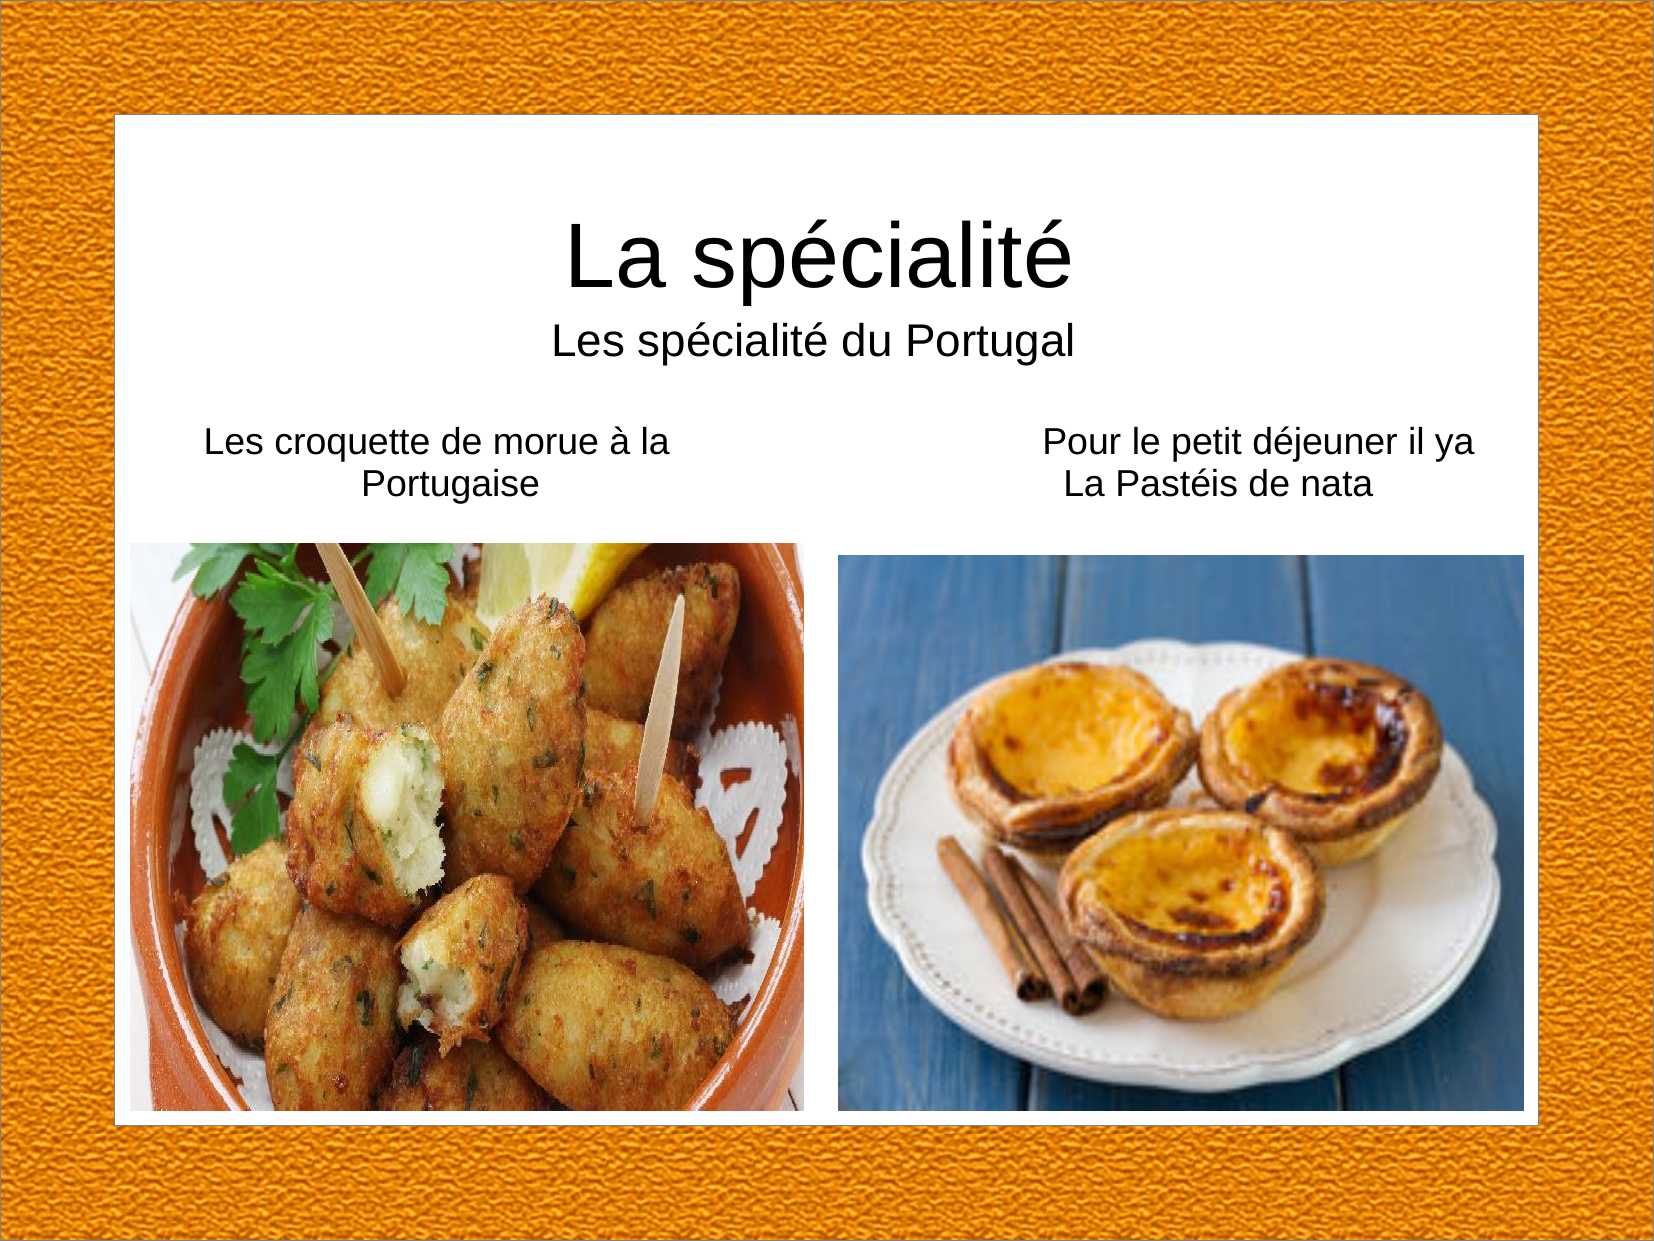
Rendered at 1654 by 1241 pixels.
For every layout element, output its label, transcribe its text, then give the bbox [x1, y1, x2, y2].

text_box Les croquette de morue à la Portugaise [188, 413, 709, 555]
text_box Pour le petit déjeuner il ya La Pastéis de nata [1027, 413, 1490, 513]
text_box [0, 0, 1654, 1241]
text_box Les spécialité du Portugal [472, 307, 1111, 484]
title La spécialité [153, 204, 1512, 308]
picture [838, 555, 1524, 1111]
picture [130, 543, 804, 1111]
